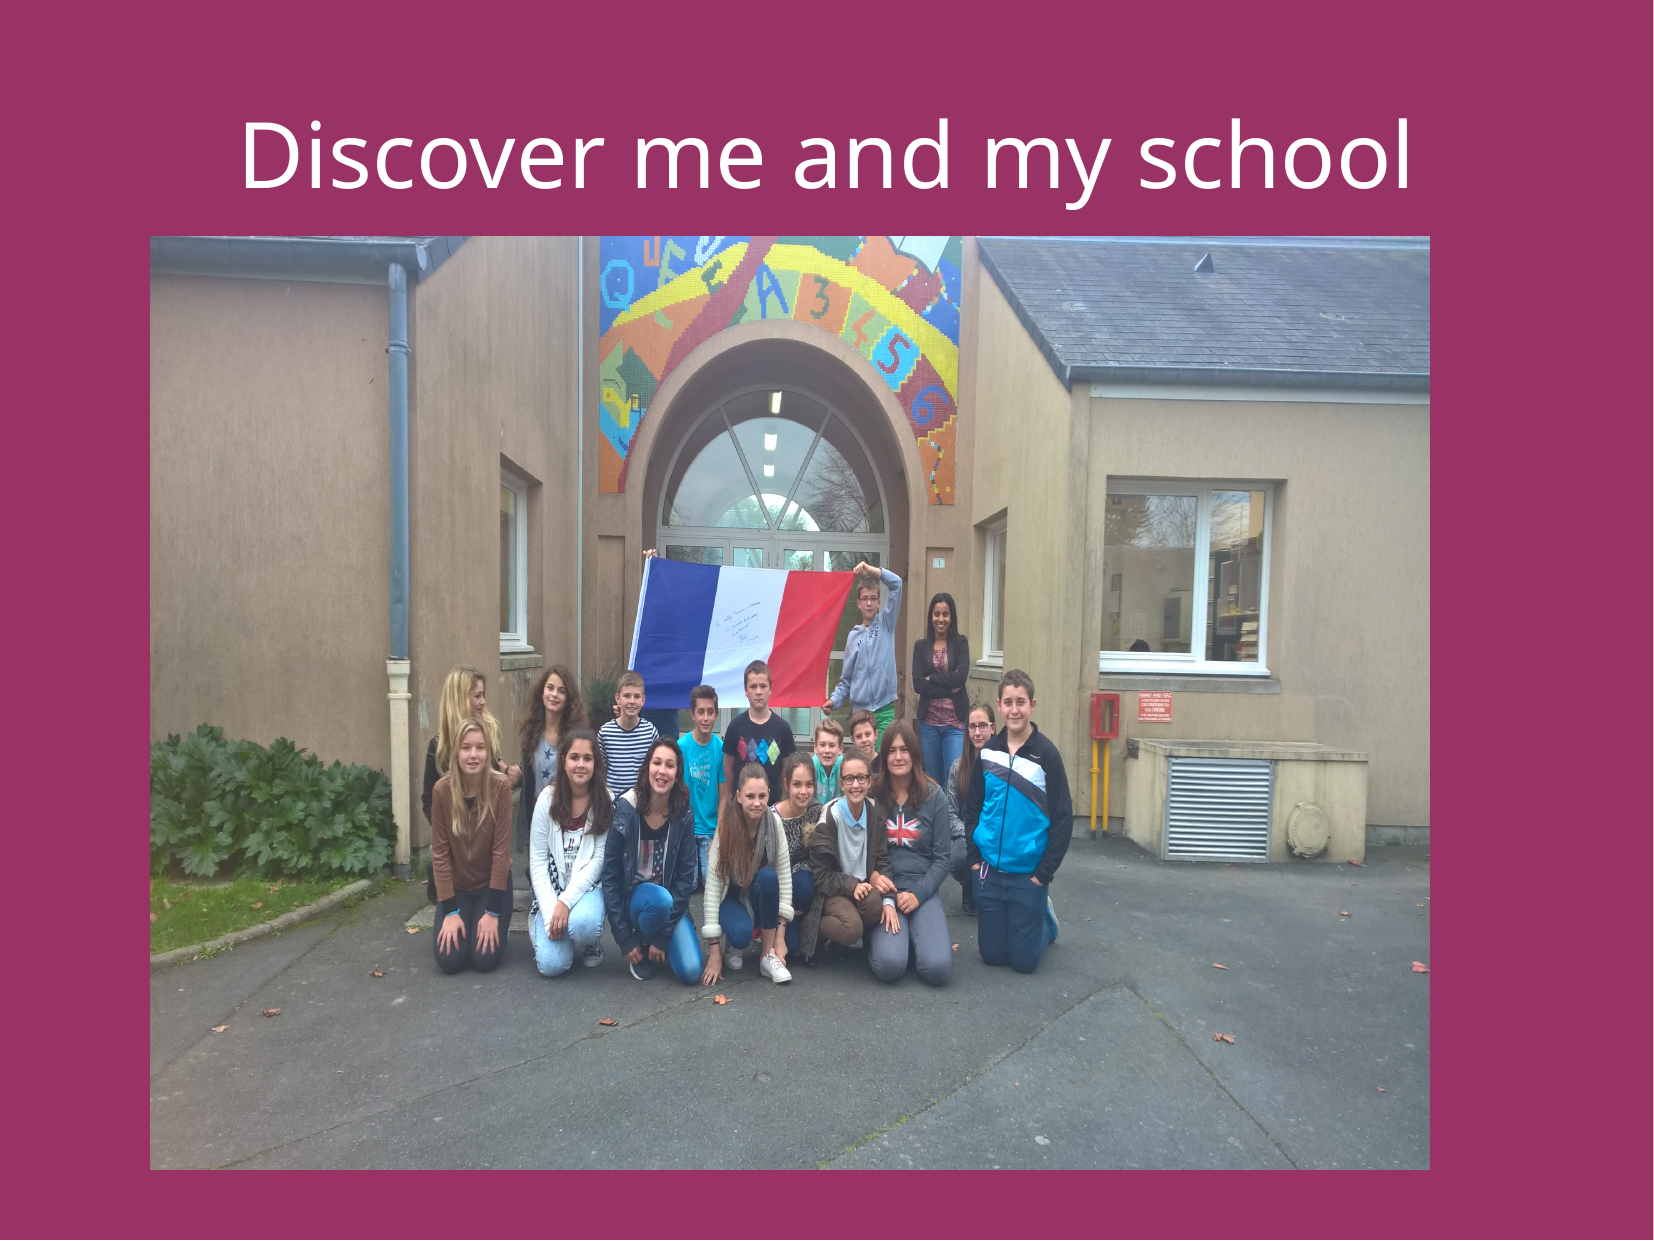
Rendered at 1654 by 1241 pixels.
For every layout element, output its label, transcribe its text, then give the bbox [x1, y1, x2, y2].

picture [150, 236, 1430, 1170]
title Discover me and my school [82, 49, 1571, 257]
